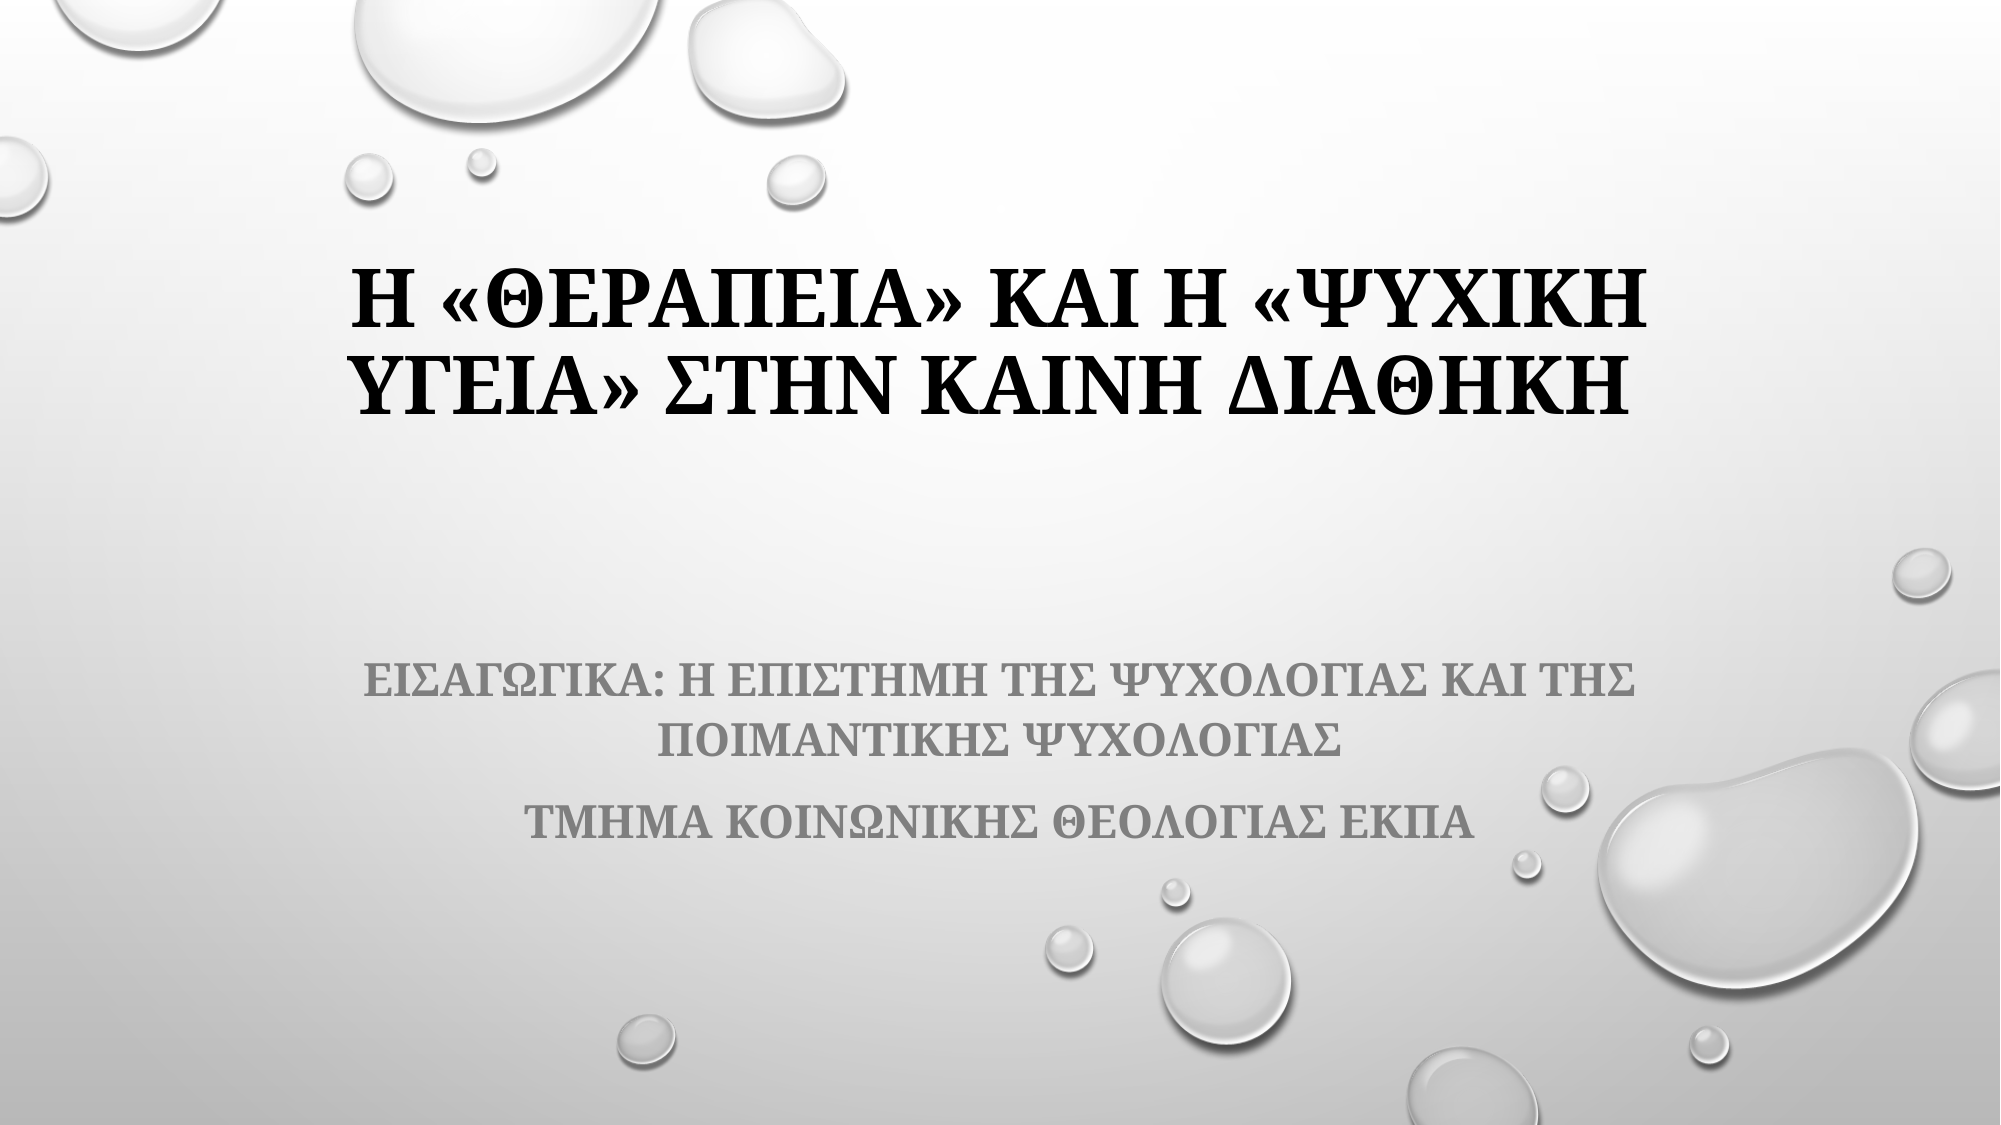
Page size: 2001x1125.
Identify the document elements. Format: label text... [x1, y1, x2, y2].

subtitle Εισαγωγικα: Η επιστημη της Ψυχολογιας kai thσ ποιμαντικησ ψυχολογιασ Τμημα κοινωνικησ θεολογιασ εκπα [287, 637, 1713, 863]
title Η «θεραπεια» KAI H «ΨΥΧΙΚΗ ΥΓΕΙΑ» ΣΤΗΝ ΚΑΙΝΗ ΔΙΑΘΗΚΗ [287, 213, 1713, 625]
